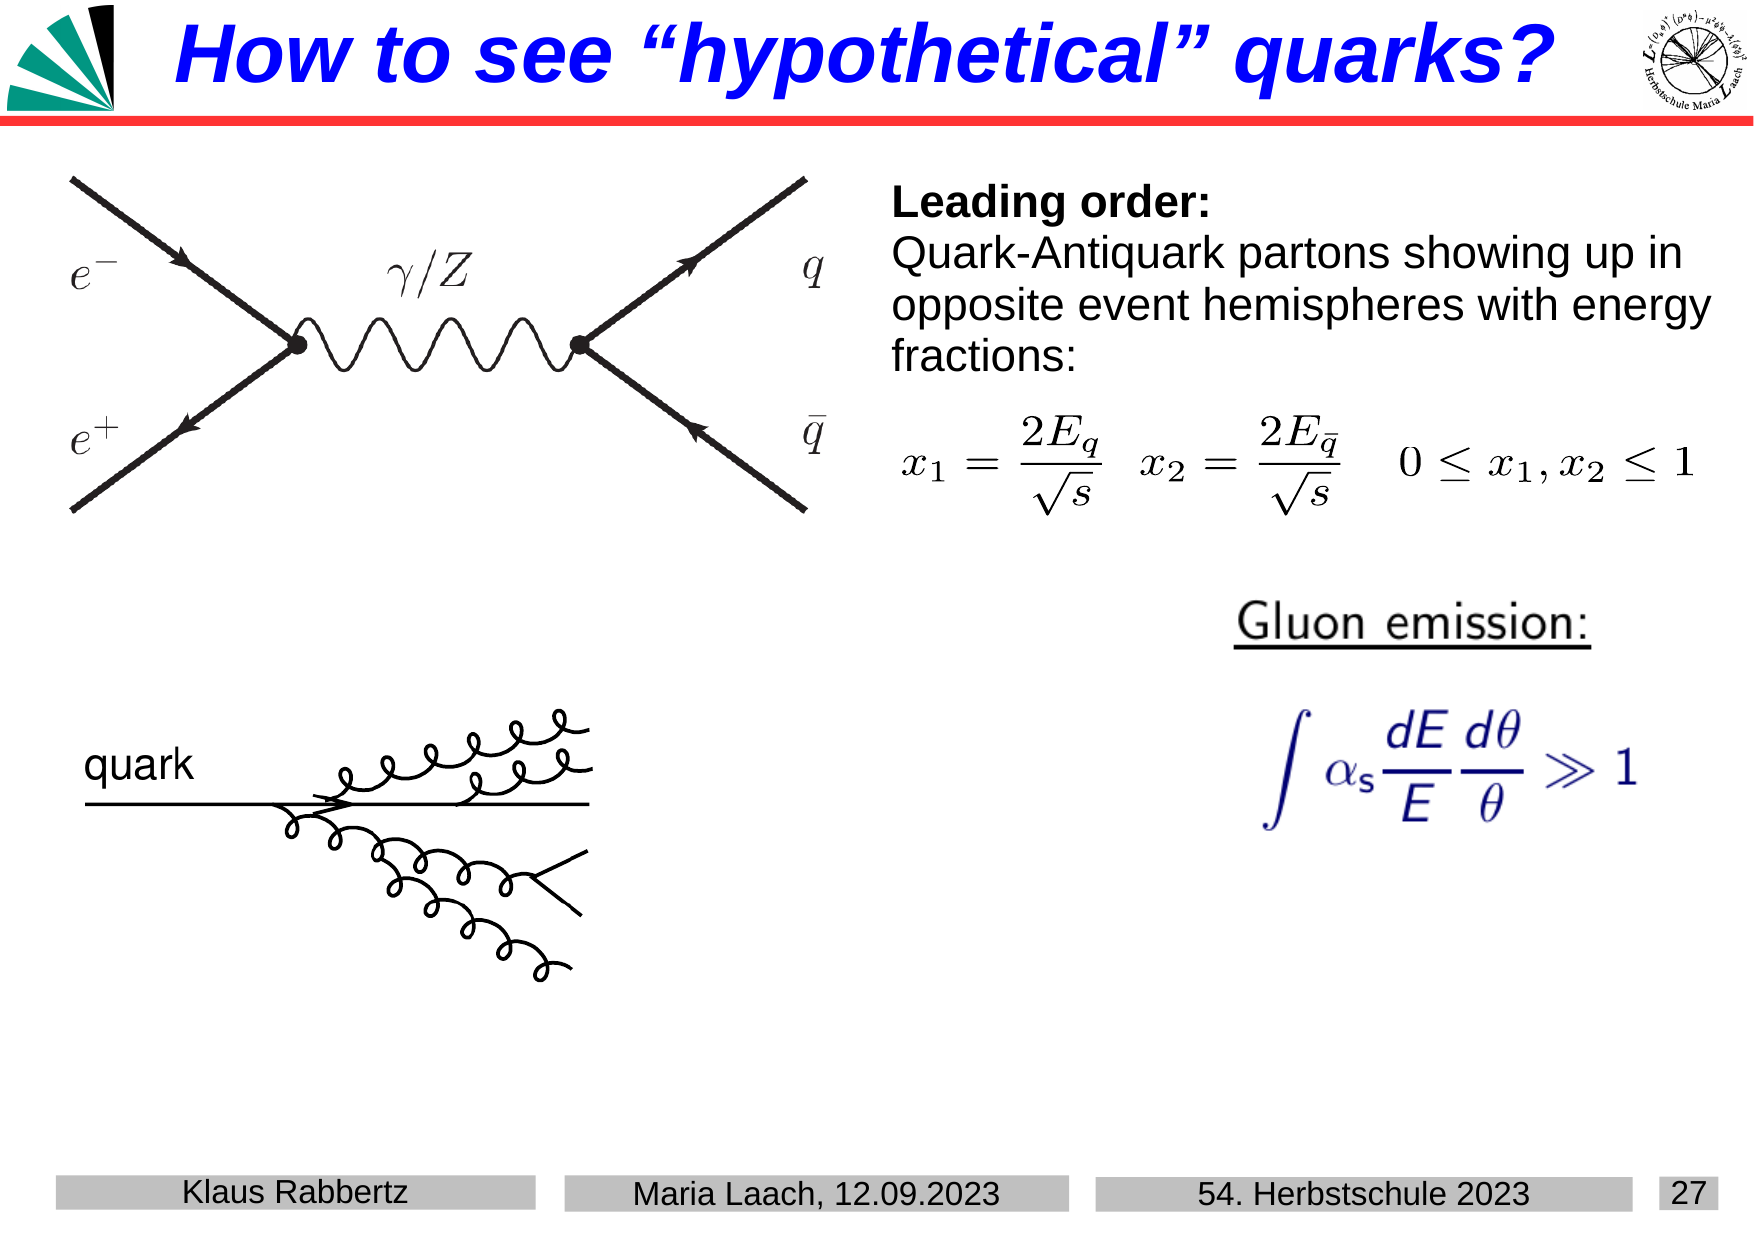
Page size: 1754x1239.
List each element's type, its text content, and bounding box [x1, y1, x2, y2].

picture [1643, 10, 1747, 110]
picture [1211, 573, 1679, 857]
picture [1398, 447, 1697, 484]
picture [77, 580, 867, 1120]
picture [59, 168, 834, 521]
title How to see “hypothetical” quarks? [120, 0, 1612, 156]
text_box Leading order: Quark-Antiquark partons showing up in opposite event hemispheres with energy fractions: [879, 169, 1725, 387]
picture [1138, 415, 1342, 516]
picture [7, 5, 114, 112]
picture [900, 415, 1102, 516]
